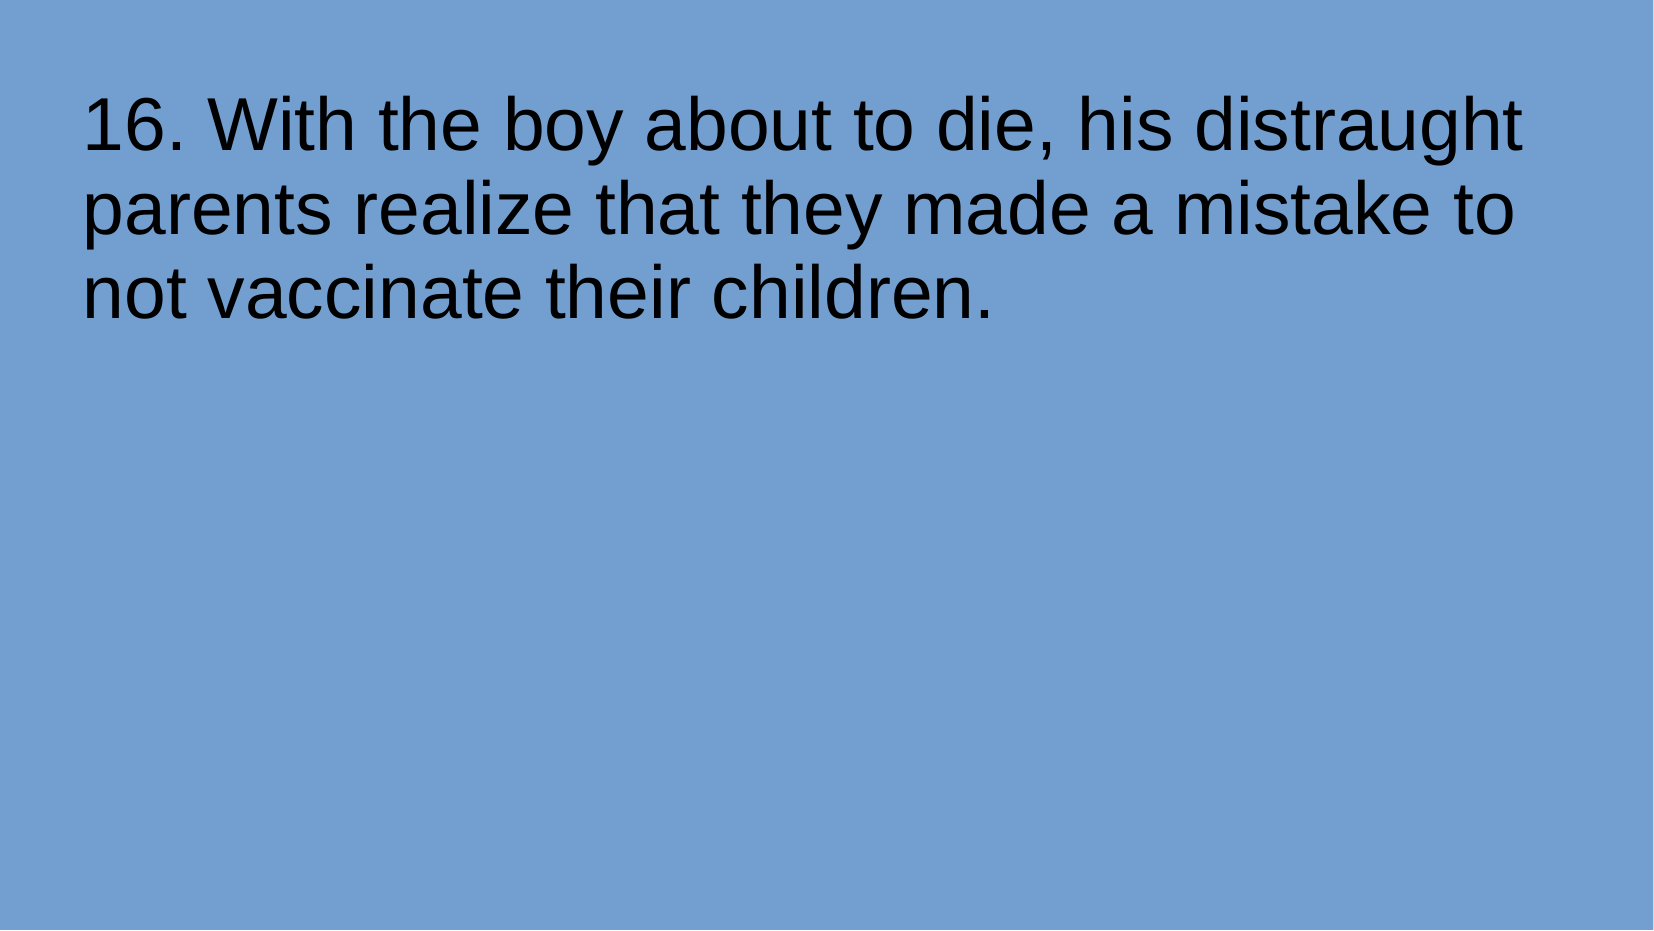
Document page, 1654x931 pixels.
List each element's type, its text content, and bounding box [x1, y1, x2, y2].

list 16. With the boy about to die, his distraught parents realize that they made a mistake to not vaccinate their children. [82, 82, 1571, 886]
